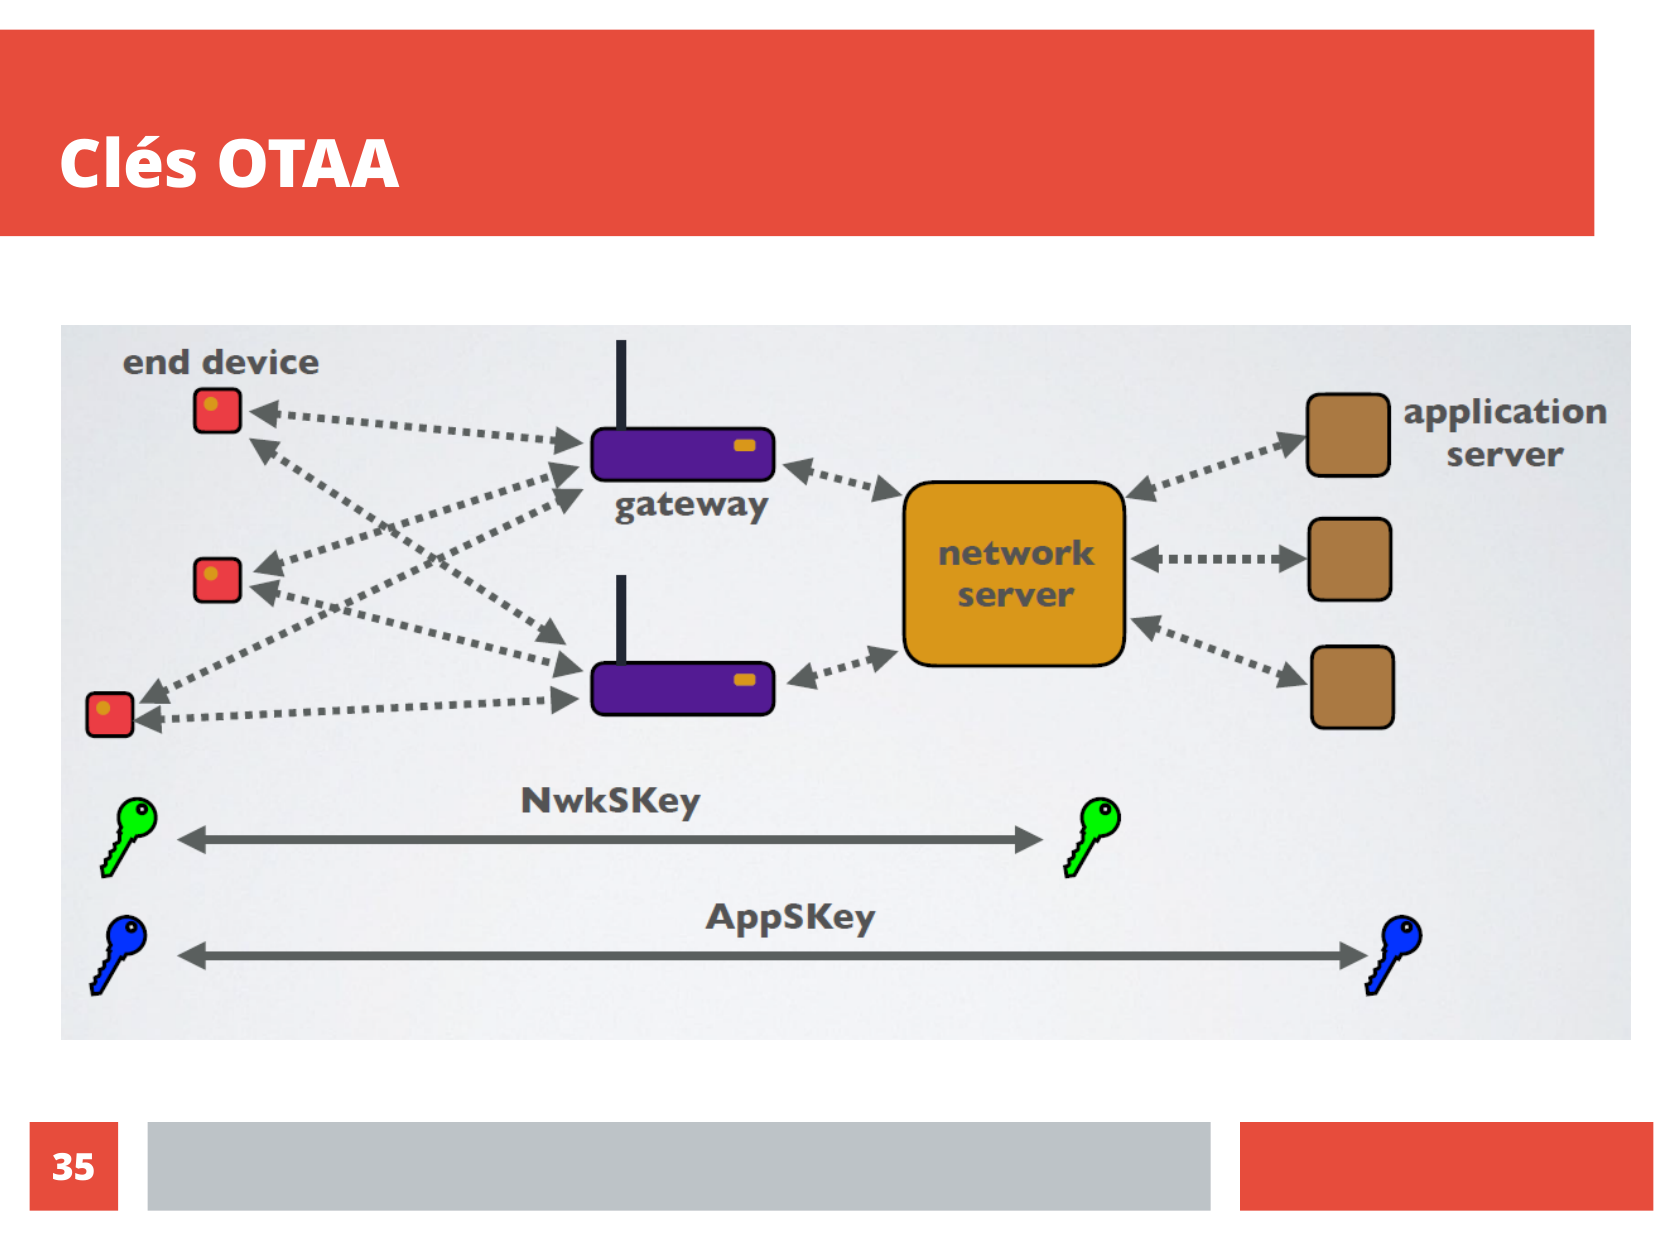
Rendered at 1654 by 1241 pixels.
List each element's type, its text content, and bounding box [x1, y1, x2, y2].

title Clés OTAA [59, 59, 1595, 207]
picture [61, 325, 1631, 1040]
